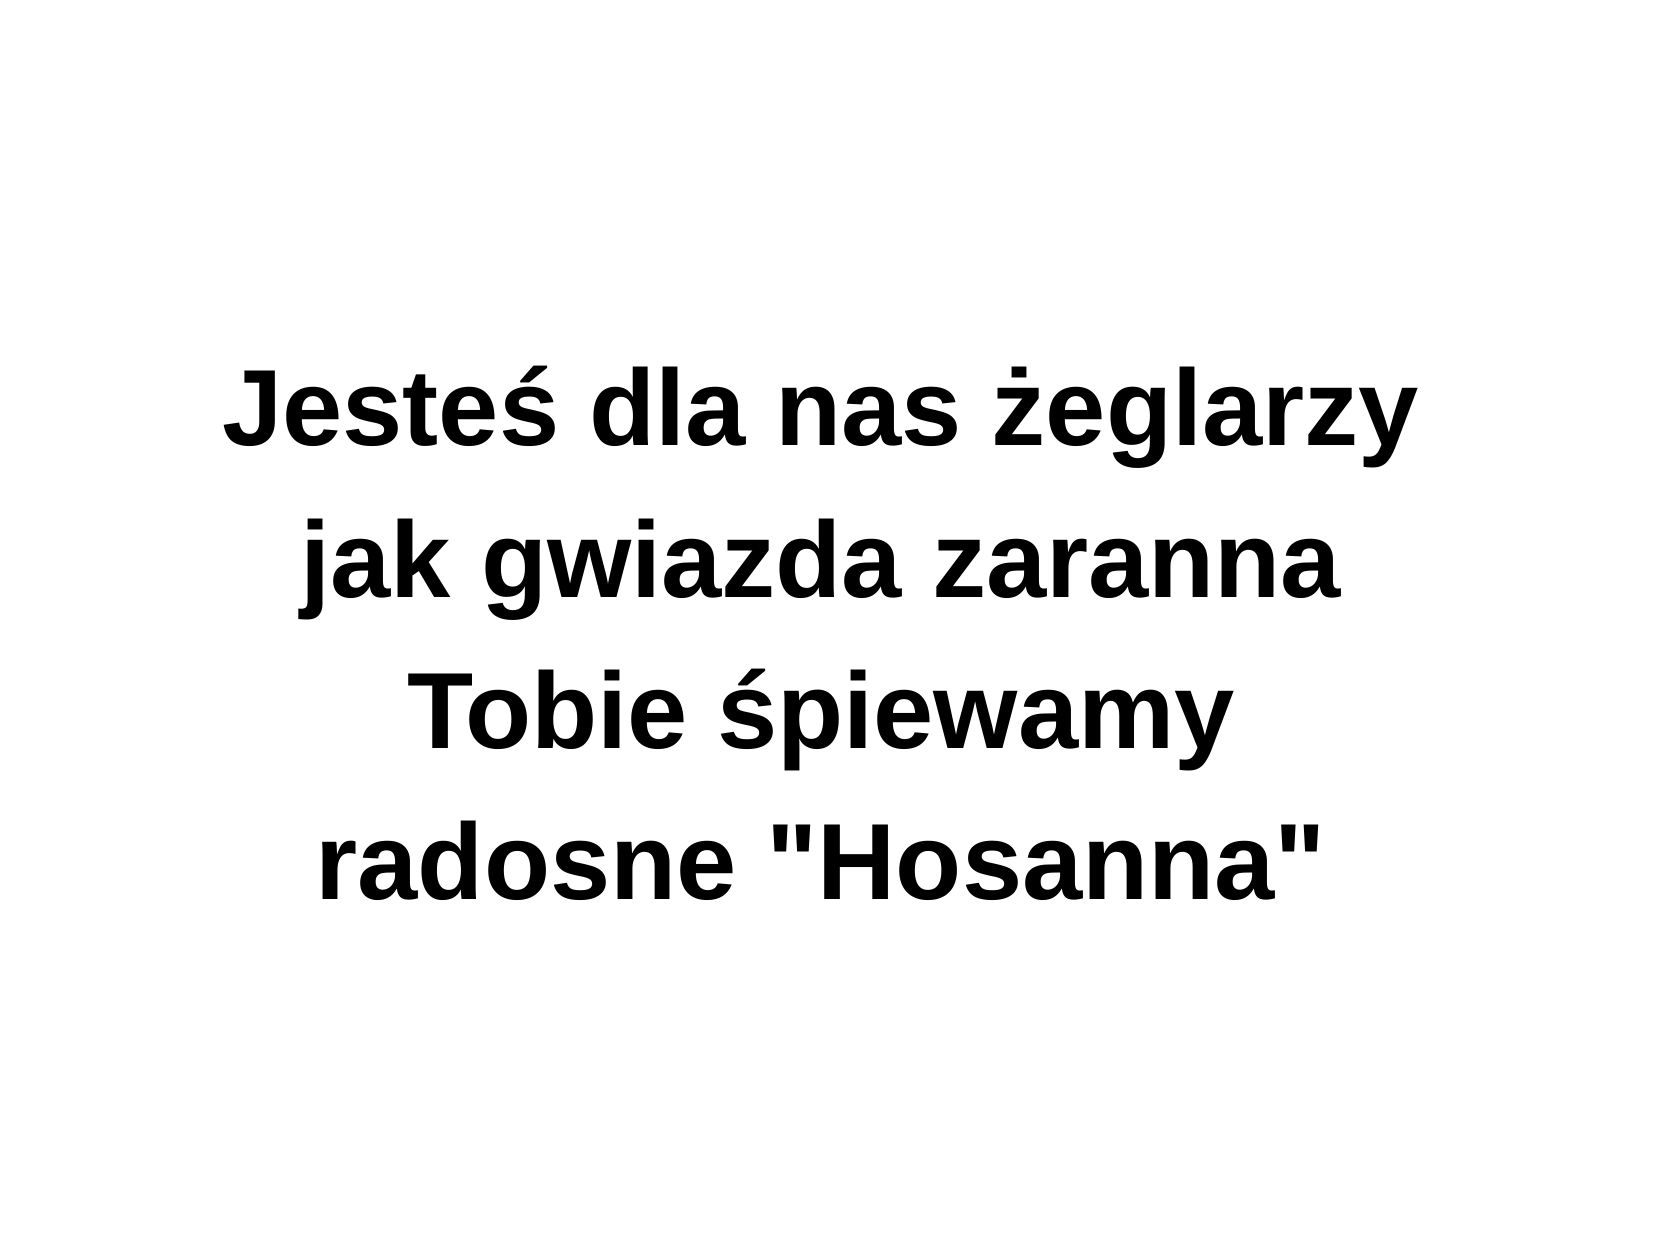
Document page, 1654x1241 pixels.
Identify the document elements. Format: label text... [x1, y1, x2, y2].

subtitle Jesteś dla nas żeglarzy jak gwiazda zaranna Tobie śpiewamy radosne "Hosanna" [0, 0, 1642, 1241]
